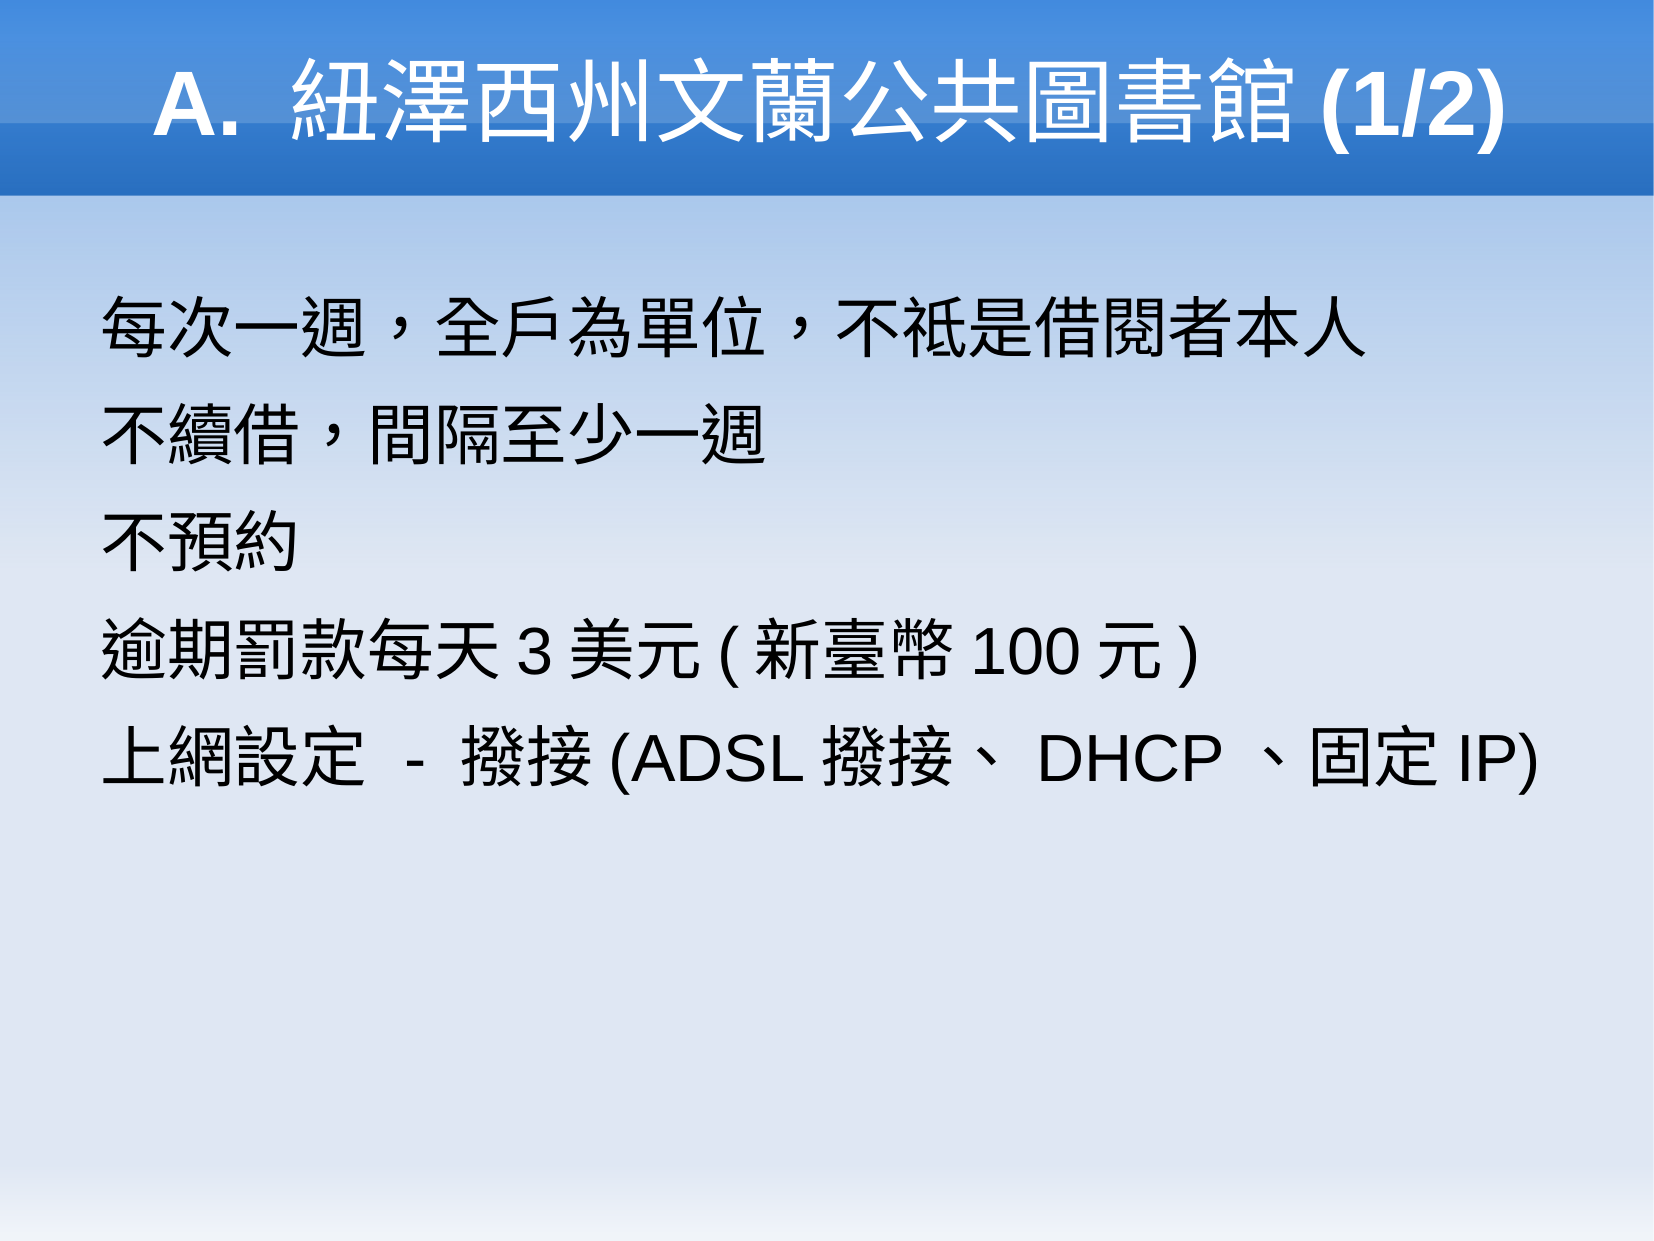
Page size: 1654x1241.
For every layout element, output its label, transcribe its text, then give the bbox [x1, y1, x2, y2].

title A. 紐澤西州文蘭公共圖書館(1/2) [76, 0, 1565, 208]
list 每次一週，全戶為單位，不祗是借閱者本人 不續借，間隔至少一週 不預約 逾期罰款每天3美元(新臺幣100元) 上網設定 - 撥接(ADSL撥接、DHCP、固定IP) [82, 290, 1571, 1109]
picture [0, 0, 1654, 1241]
